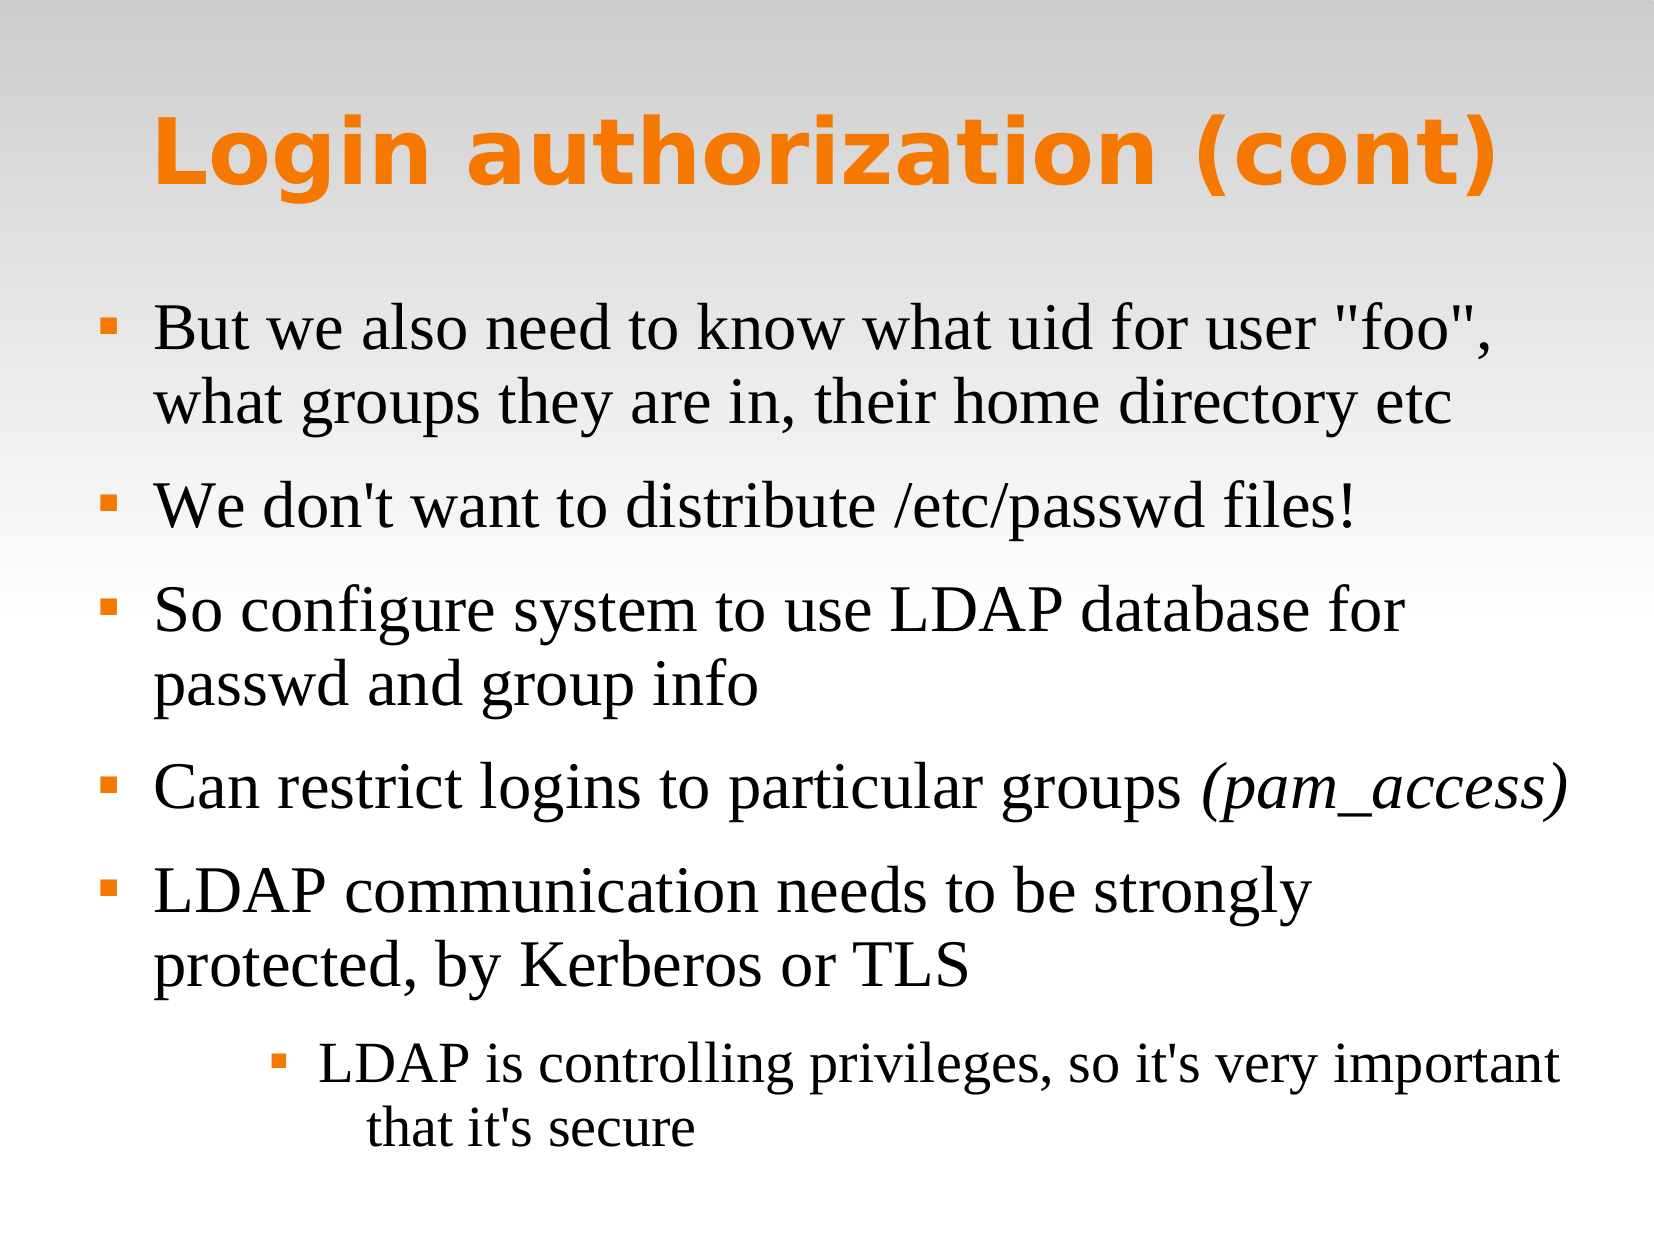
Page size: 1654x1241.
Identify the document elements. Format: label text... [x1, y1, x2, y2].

list But we also need to know what uid for user "foo", what groups they are in, their home directory etc We don't want to distribute /etc/passwd files! So configure system to use LDAP database for passwd and group info Can restrict logins to particular groups (pam_access) LDAP communication needs to be strongly protected, by Kerberos or TLS LDAP is controlling privileges, so it's very important that it's secure [82, 290, 1571, 1226]
title Login authorization (cont) [82, 49, 1571, 257]
